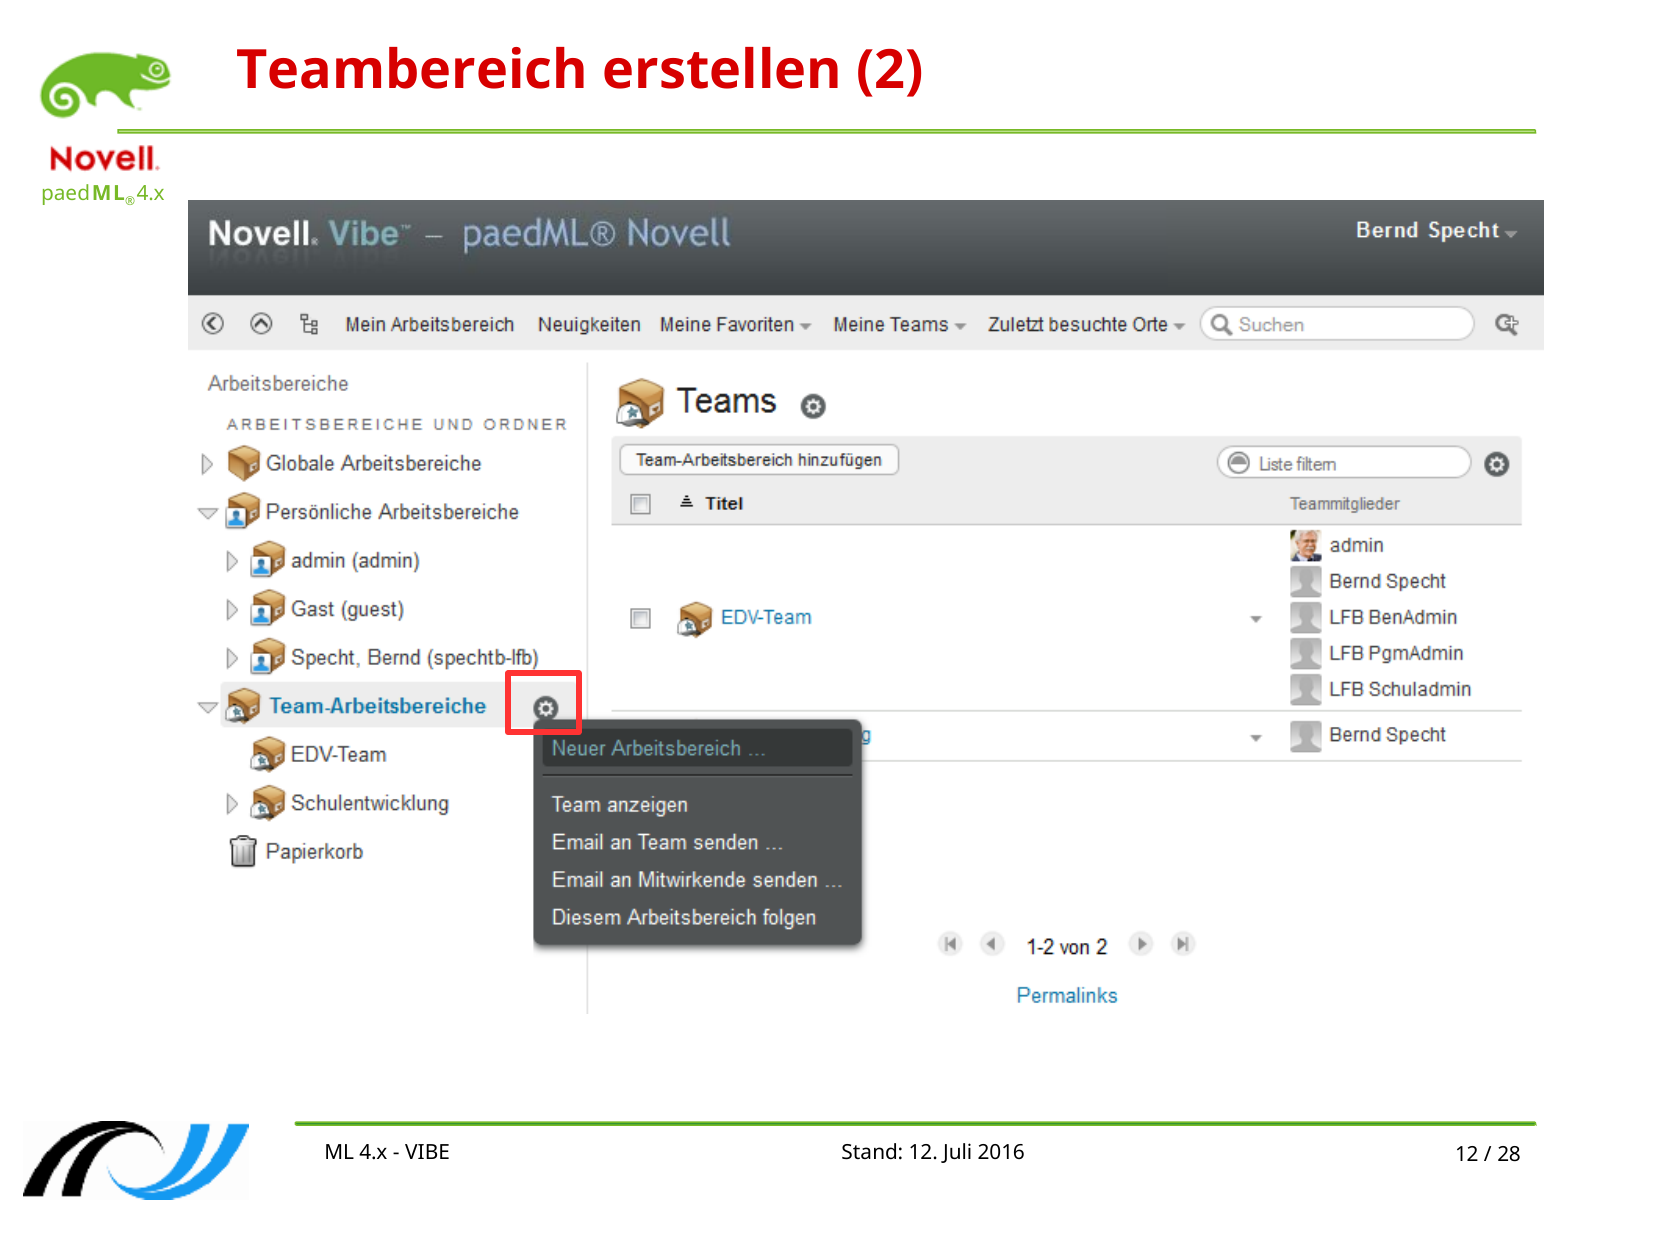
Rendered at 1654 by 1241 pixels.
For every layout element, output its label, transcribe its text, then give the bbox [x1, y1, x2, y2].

picture [23, 1121, 249, 1200]
picture [188, 200, 1544, 1014]
text_box [507, 673, 579, 733]
title Teambereich erstellen (2) [236, 17, 1536, 119]
picture [26, 35, 184, 193]
